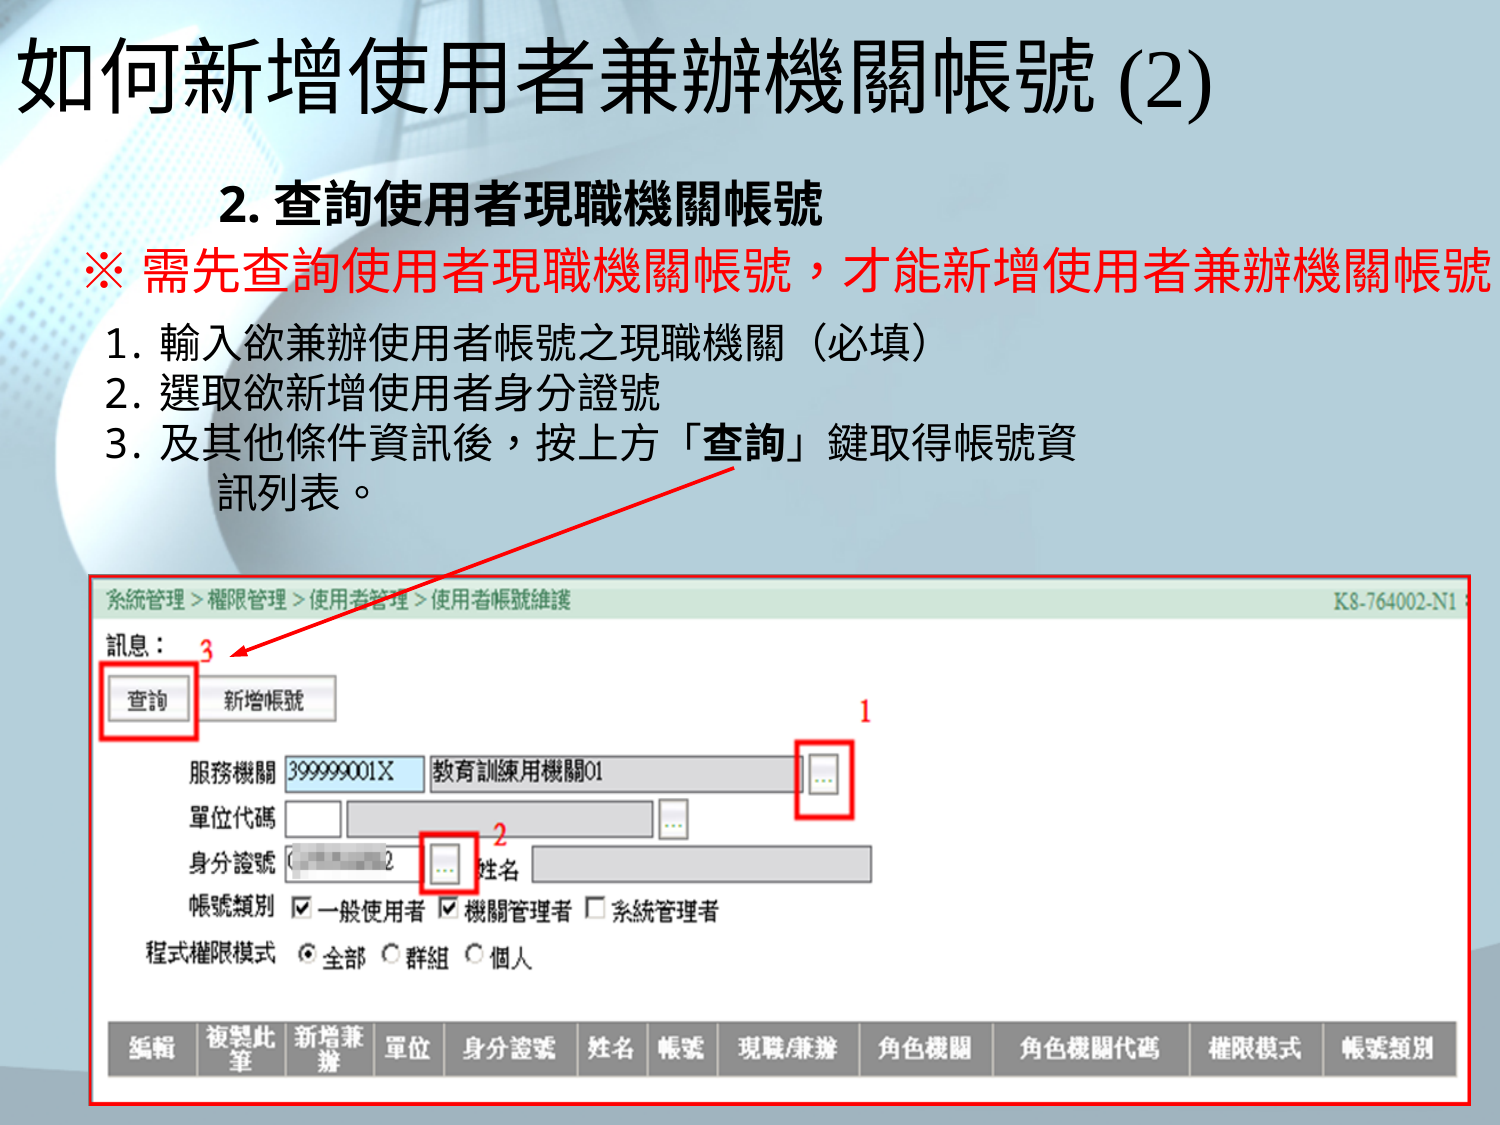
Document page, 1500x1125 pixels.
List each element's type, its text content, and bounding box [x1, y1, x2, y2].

text_box 2.查詢使用者現職機關帳號 [0, 147, 951, 232]
text_box 輸入欲兼辦使用者帳號之現職機關（必填） 選取欲新增使用者身分證號 及其他條件資訊後，按上方「查詢」鍵取得帳號資訊列表。 [89, 310, 1104, 525]
picture [88, 574, 1471, 1106]
text_box ※需先查詢使用者現職機關帳號，才能新增使用者兼辦機關帳號 [65, 232, 1500, 307]
title 如何新增使用者兼辦機關帳號(2) [0, 0, 1500, 149]
